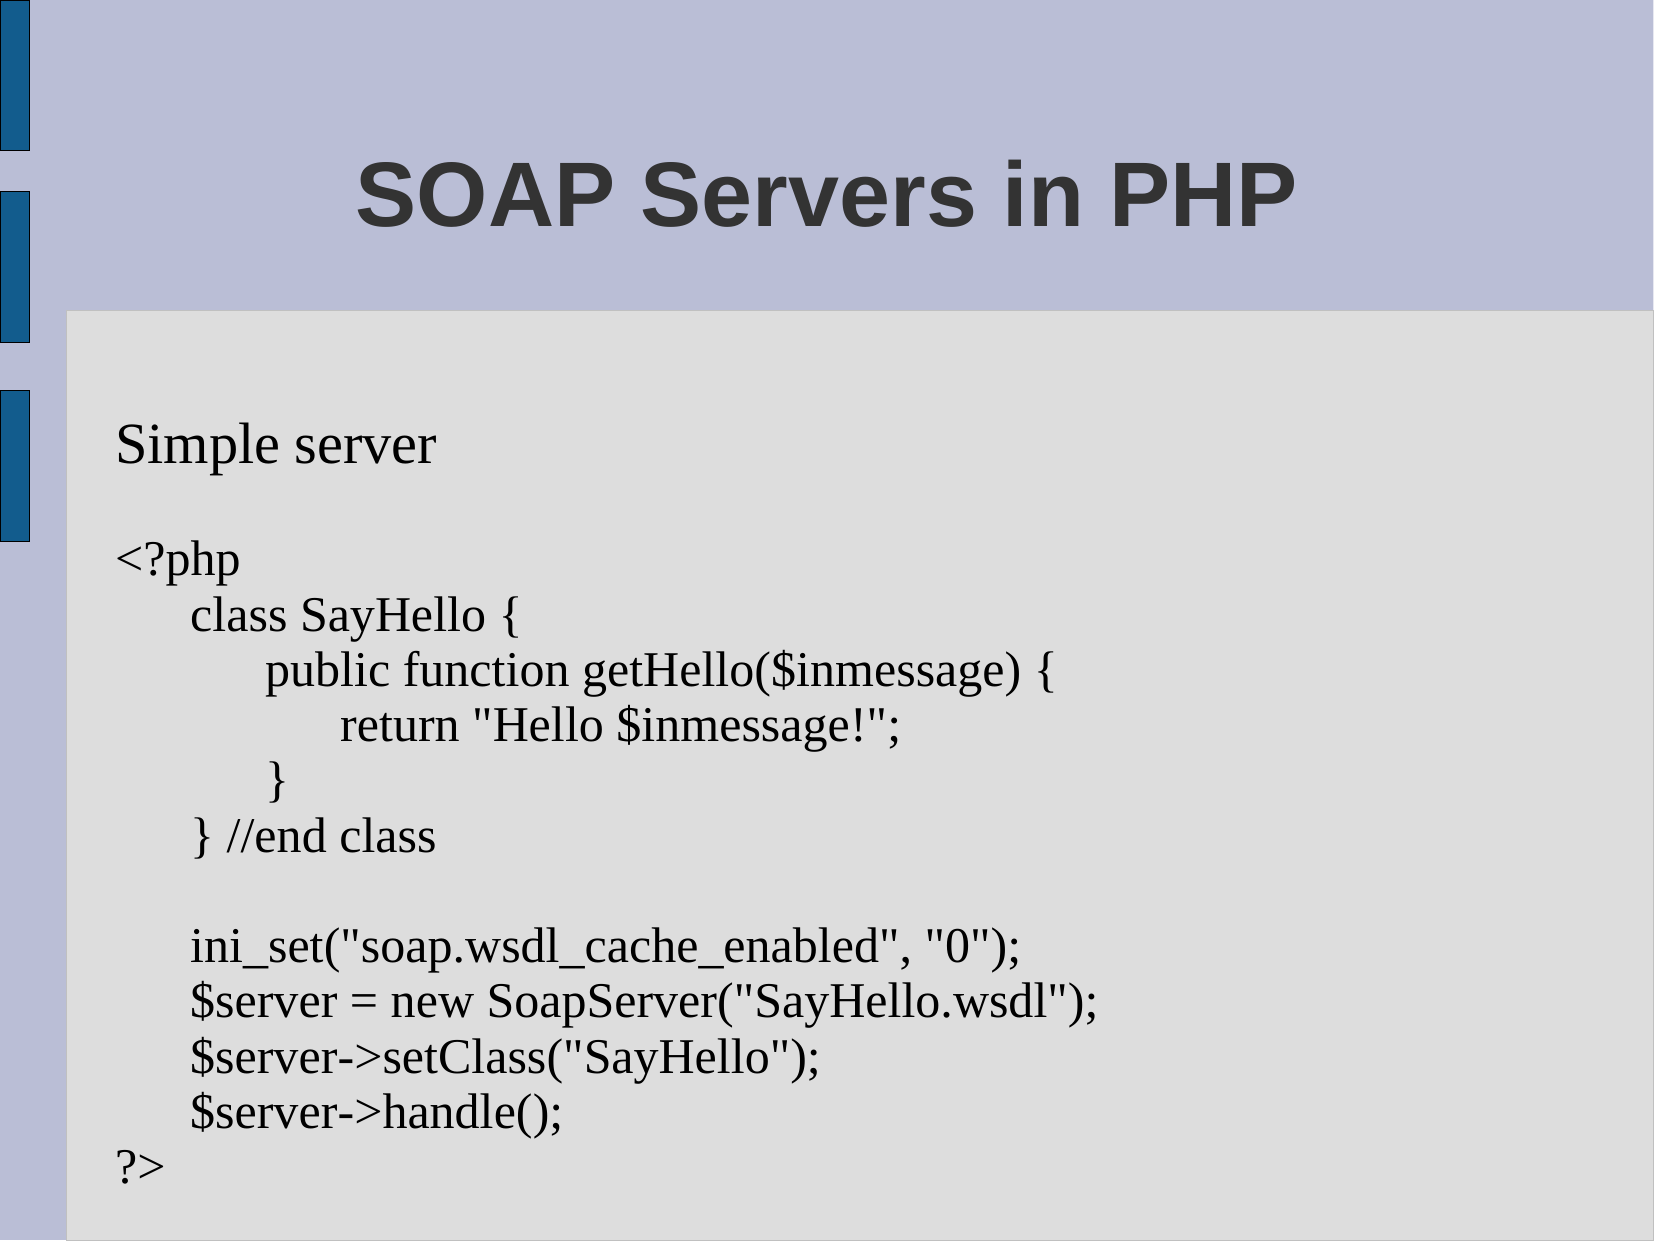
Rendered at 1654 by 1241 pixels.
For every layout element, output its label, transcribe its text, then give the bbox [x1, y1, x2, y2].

title SOAP Servers in PHP [121, 91, 1534, 299]
text_box Simple server <?php class SayHello { public function getHello($inmessage) { return "Hello $inmessage!"; } } //end class ini_set("soap.wsdl_cache_enabled", "0"); $server = new SoapServer("SayHello.wsdl"); $server->setClass("SayHello"); $server->handle(); ?> [115, 379, 1584, 1218]
